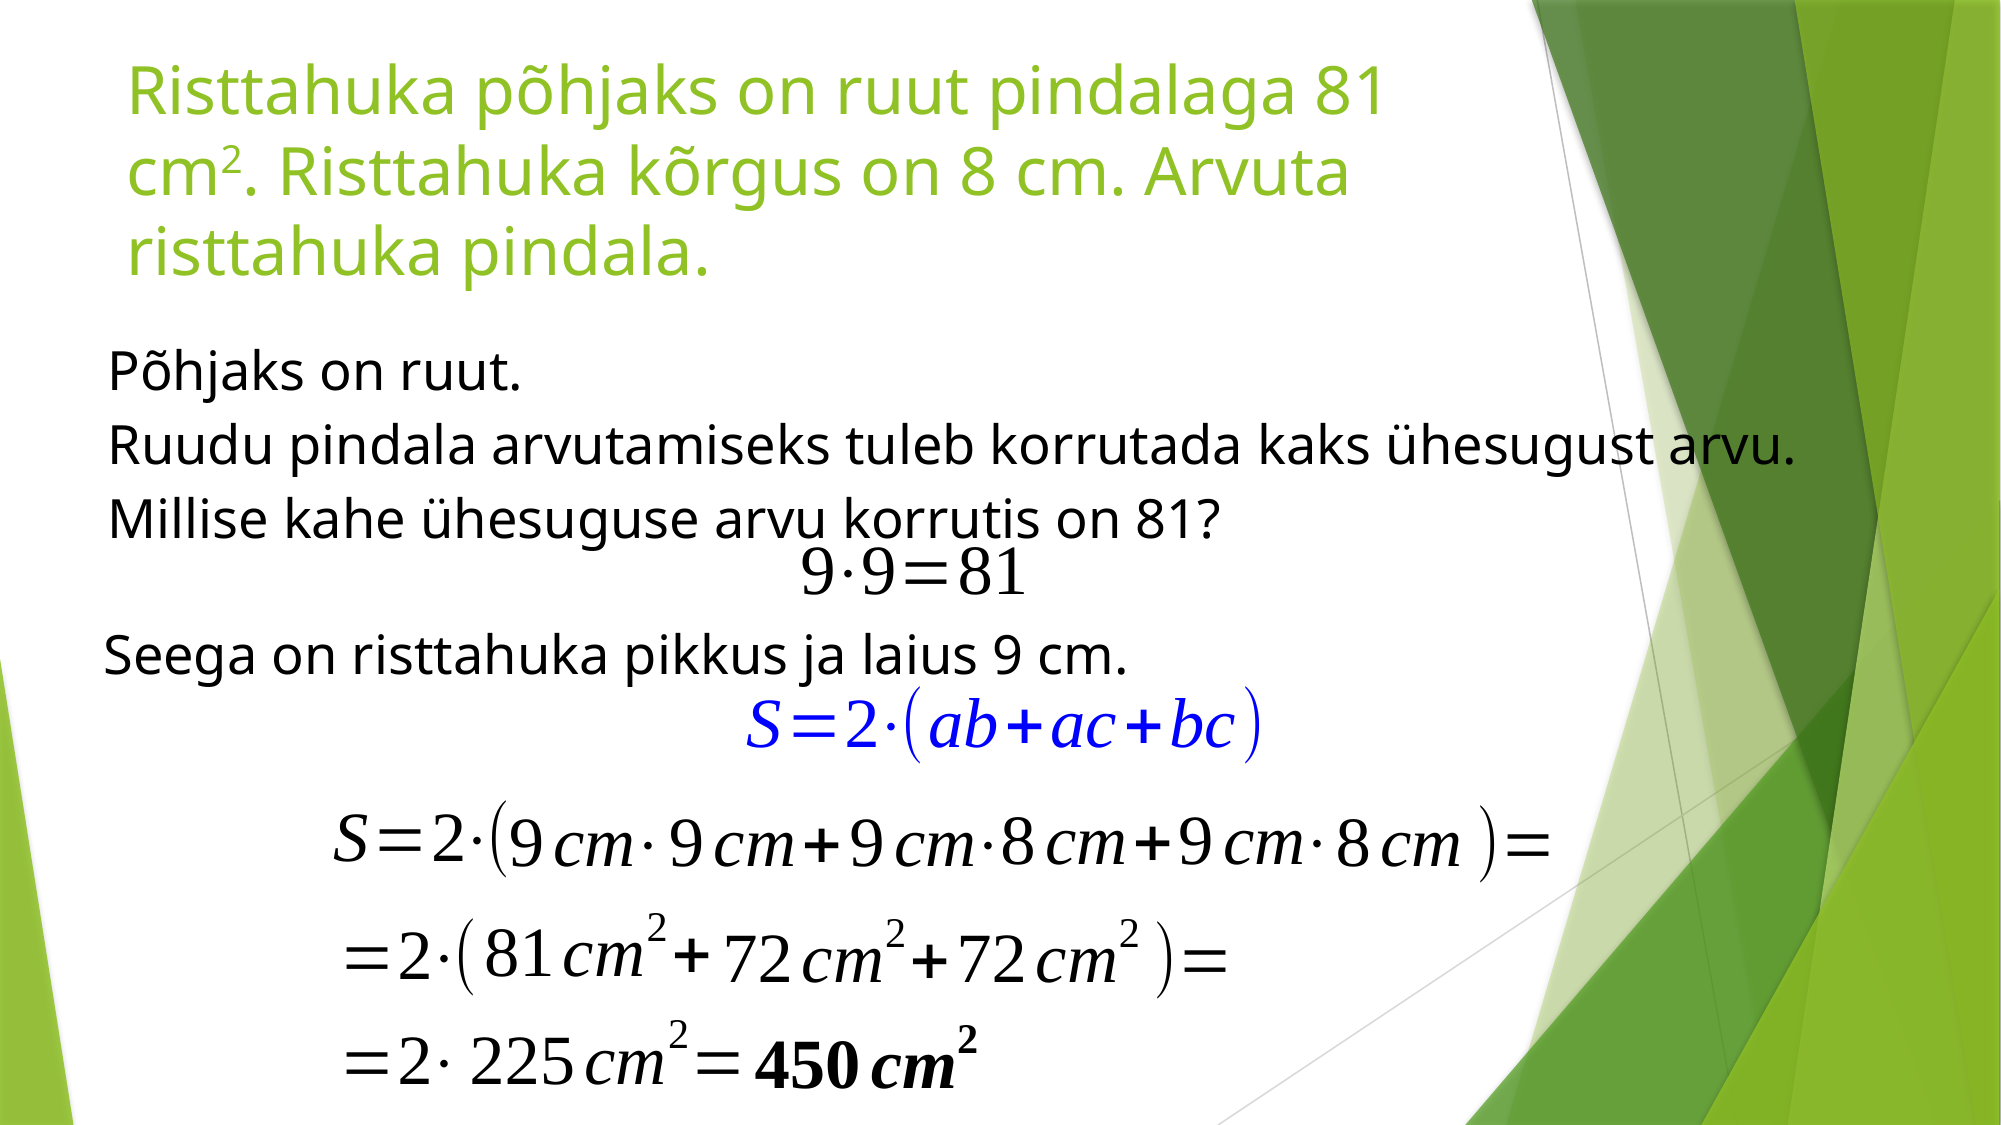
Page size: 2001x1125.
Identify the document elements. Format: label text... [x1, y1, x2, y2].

chart [324, 1011, 985, 1105]
chart [793, 531, 1034, 609]
chart [324, 903, 1241, 1003]
text_box Põhjaks on ruut. Ruudu pindala arvutamiseks tuleb korrutada kaks ühesugust arvu. Millise kahe ühesuguse arvu korrutis on 81? [92, 324, 1718, 592]
title Risttahuka põhjaks on ruut pindalaga 81 cm2. Risttahuka kõrgus on 8 cm. Arvuta risttahuka pindala. [111, 40, 1522, 178]
text_box Seega on risttahuka pikkus ja laius 9 cm. [88, 609, 1110, 751]
chart [738, 682, 1272, 768]
chart [324, 797, 1564, 887]
list [81, 308, 1595, 945]
